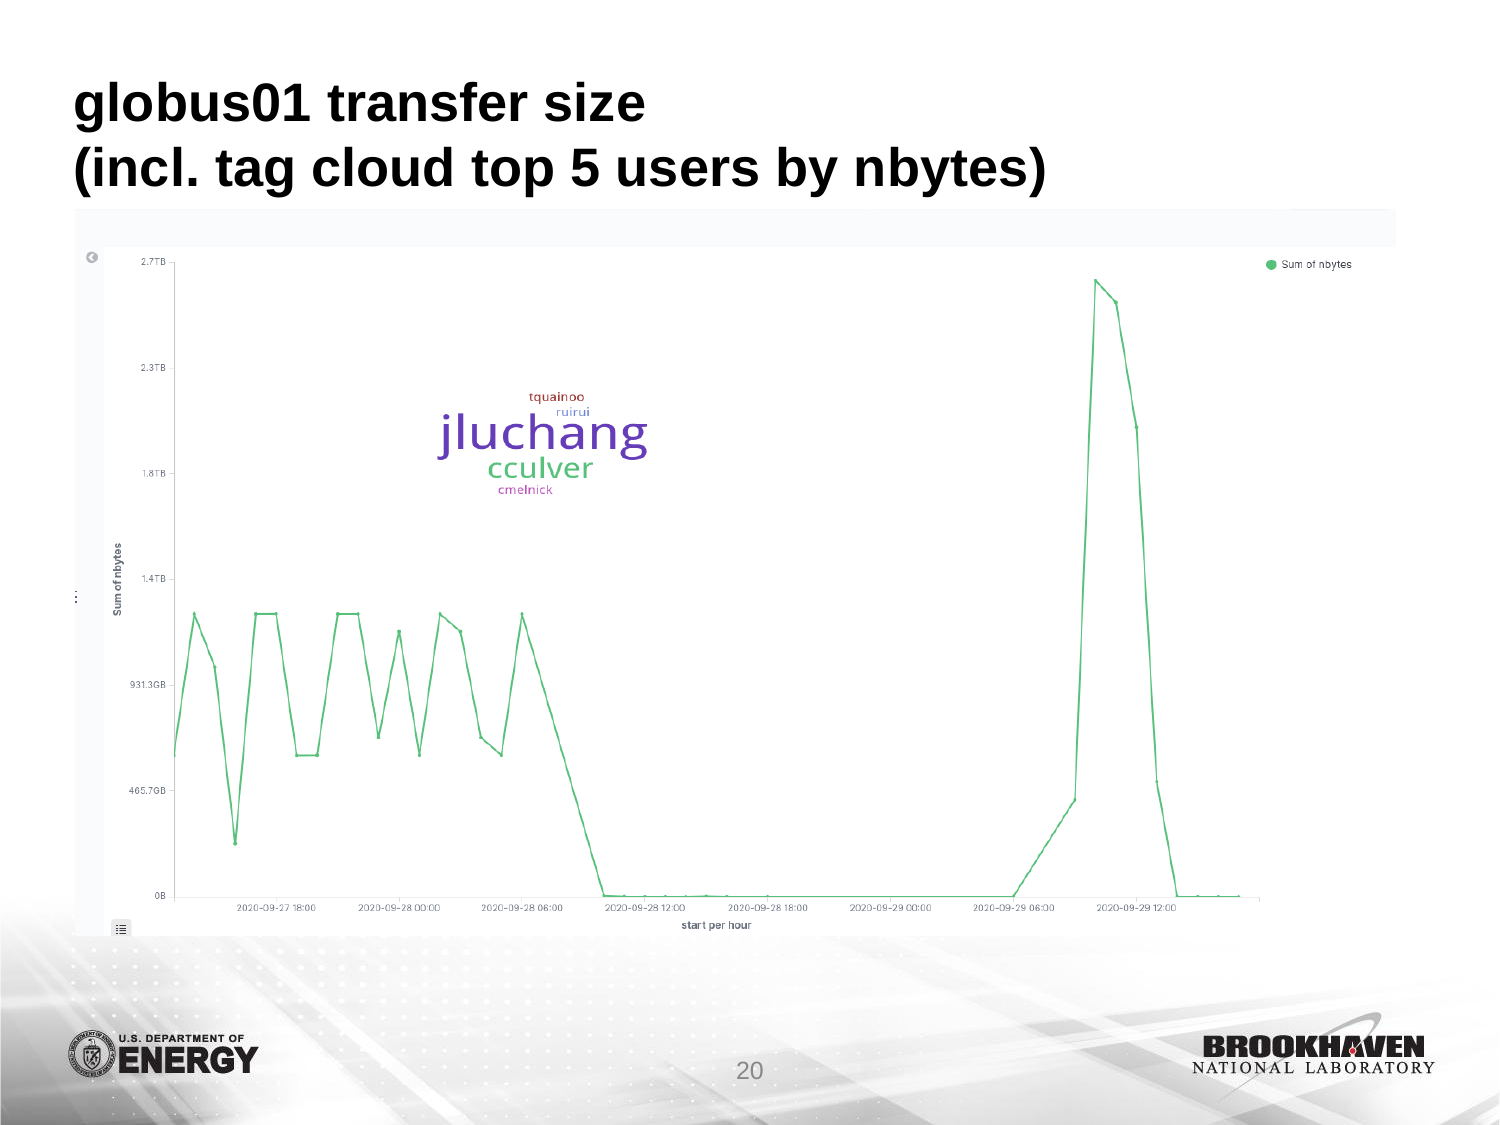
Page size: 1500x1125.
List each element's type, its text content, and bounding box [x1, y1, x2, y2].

slide_number <number> [581, 1039, 919, 1100]
picture [0, 0, 1500, 1125]
title globus01 transfer size (incl. tag cloud top 5 users by nbytes) [58, 59, 1425, 180]
